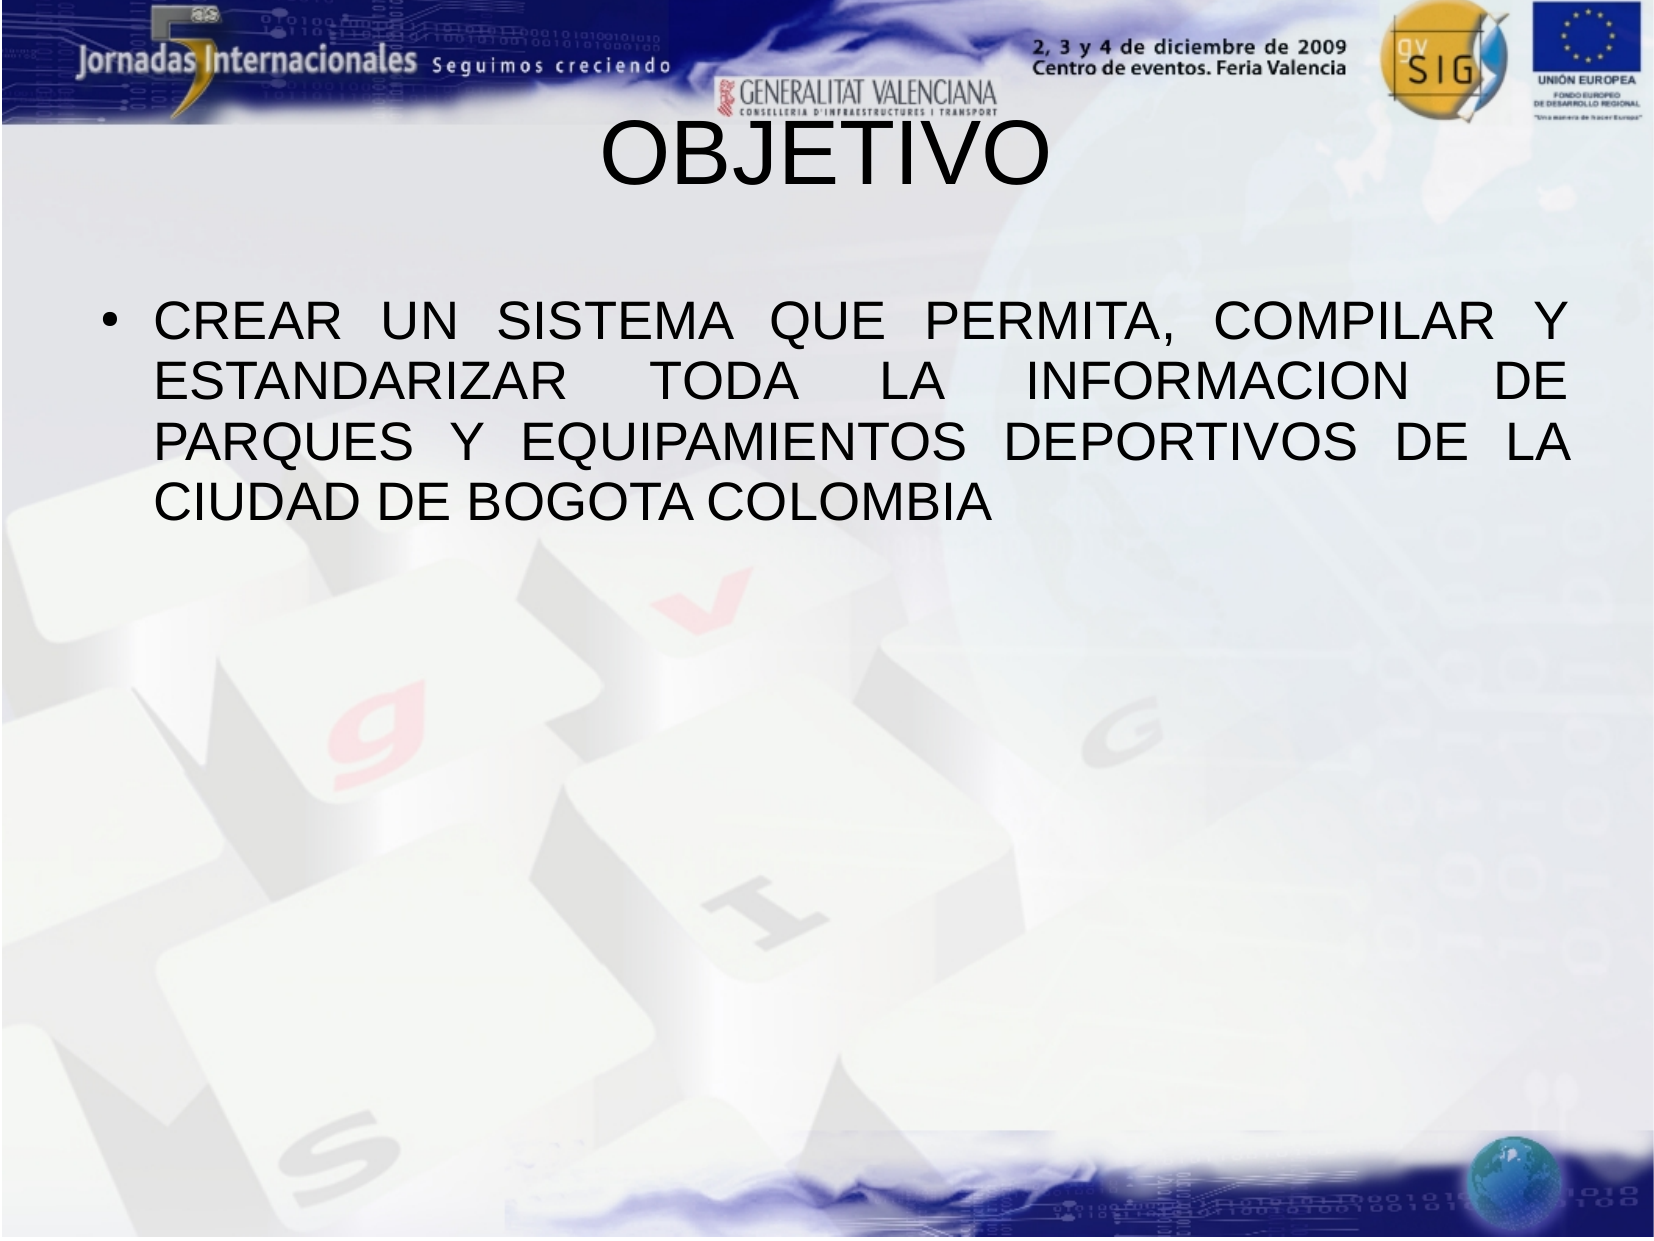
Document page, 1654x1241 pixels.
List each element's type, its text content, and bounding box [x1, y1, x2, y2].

title OBJETIVO [82, 56, 1571, 250]
list CREAR UN SISTEMA QUE PERMITA, COMPILAR Y ESTANDARIZAR TODA LA INFORMACION DE PARQUES Y EQUIPAMIENTOS DEPORTIVOS DE LA CIUDAD DE BOGOTA COLOMBIA [82, 290, 1571, 709]
picture [2, 0, 1654, 1237]
